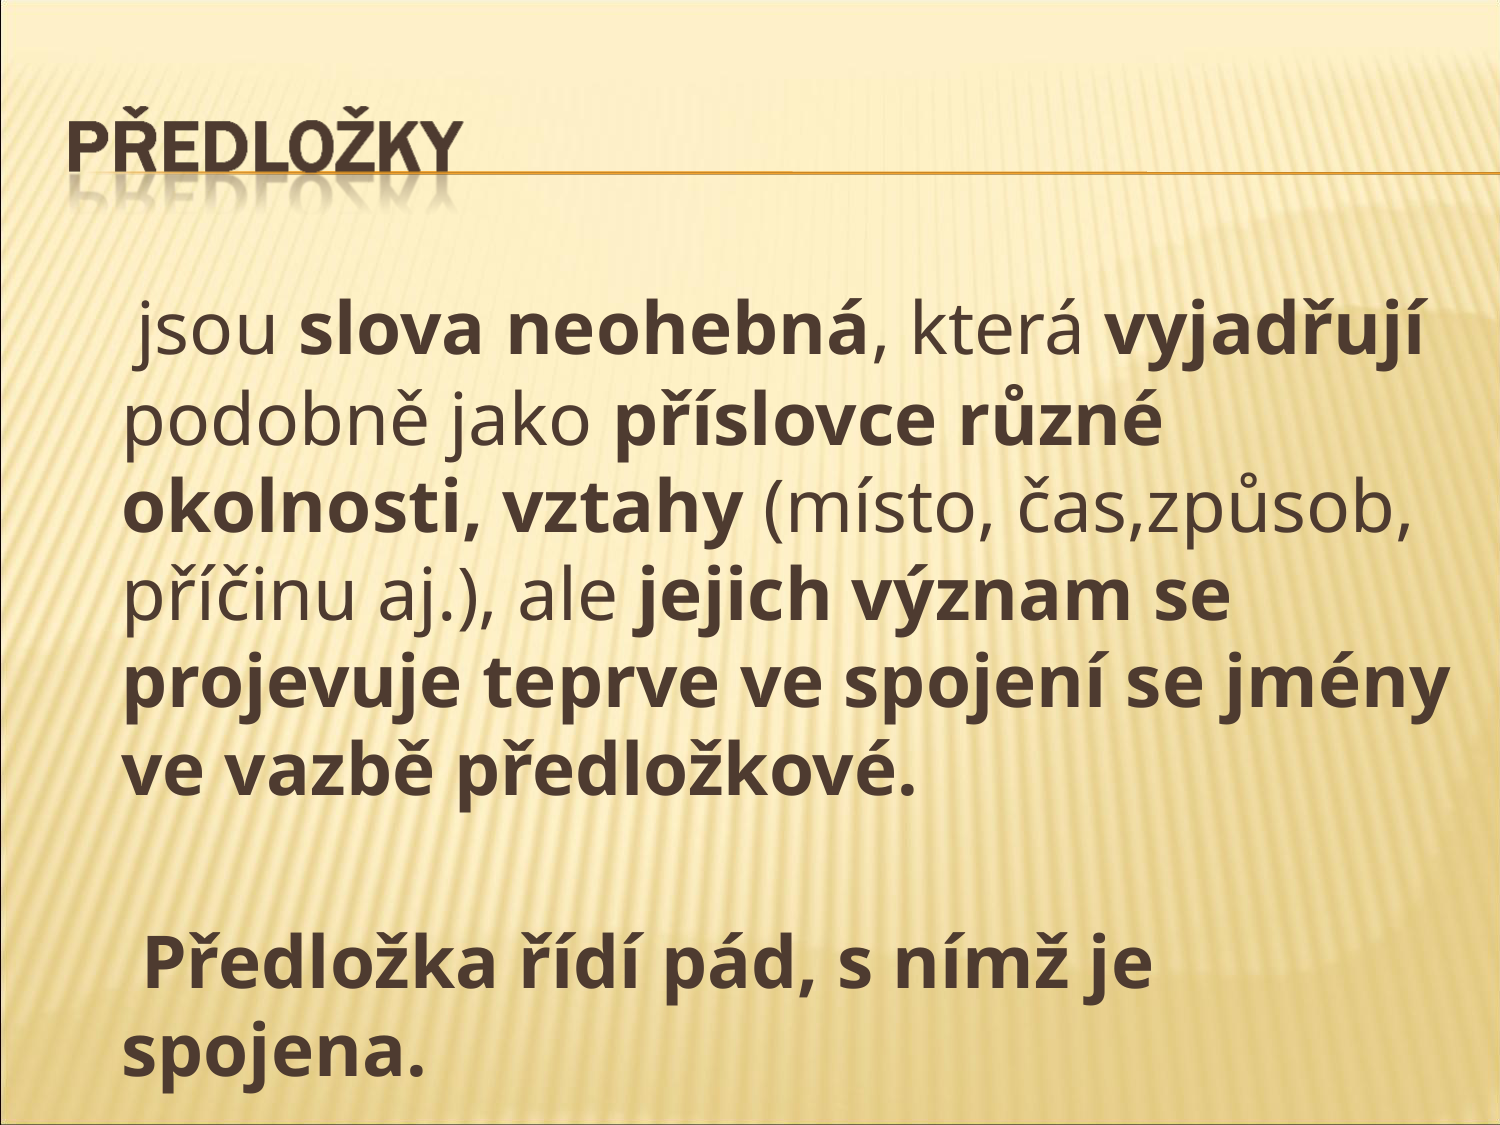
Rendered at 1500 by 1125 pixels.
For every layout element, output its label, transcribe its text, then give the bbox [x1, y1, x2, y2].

list jsou slova neohebná, která vyjadřují podobně jako příslovce různé okolnosti, vztahy (místo, čas,způsob, příčinu aj.), ale jejich význam se projevuje teprve ve spojení se jmény ve vazbě předložkové. Předložka řídí pád, s nímž je spojena. [50, 254, 1476, 1125]
picture [0, 0, 1500, 1125]
text_box [16, 73, 1477, 264]
